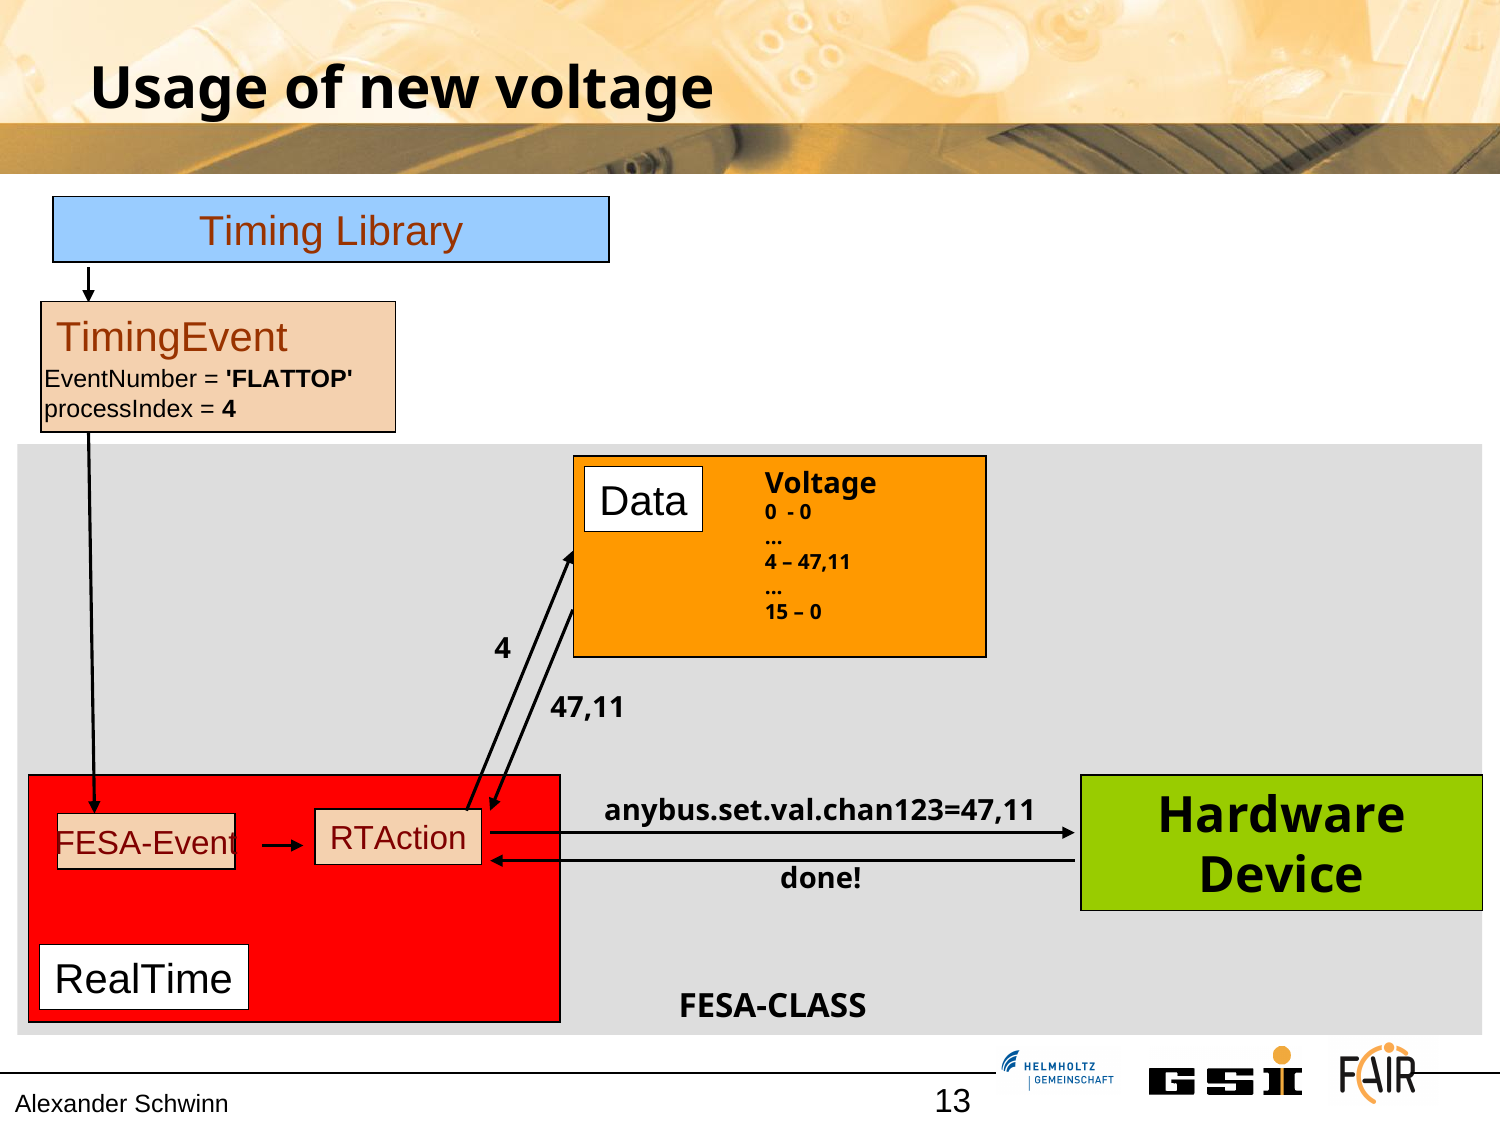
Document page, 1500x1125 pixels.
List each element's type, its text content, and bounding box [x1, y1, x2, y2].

text_box EventNumber = 'FLATTOP' processIndex = 4 [29, 354, 438, 453]
picture [1328, 1035, 1439, 1106]
picture [0, 0, 1500, 175]
text_box RTAction [314, 808, 482, 865]
picture [996, 1046, 1121, 1095]
text_box 4 [479, 621, 527, 672]
text_box [17, 444, 1483, 1035]
picture [1149, 1046, 1302, 1095]
text_box 47,11 [535, 680, 641, 732]
text_box FESA-CLASS [663, 976, 882, 1032]
title Usage of new voltage [75, 42, 1426, 231]
text_box anybus.set.val.chan123=47,11 [589, 784, 1052, 835]
text_box FESA-Event [57, 813, 235, 869]
text_box done! [765, 851, 877, 903]
text_box RealTime [39, 944, 247, 1010]
text_box Timing Library [53, 196, 609, 262]
text_box Data [584, 466, 703, 532]
text_box TimingEvent [41, 301, 396, 354]
text_box Voltage 0 - 0 … 4 – 47,11 ... 15 – 0 [749, 456, 1022, 632]
text_box Hardware Device [1080, 774, 1483, 911]
